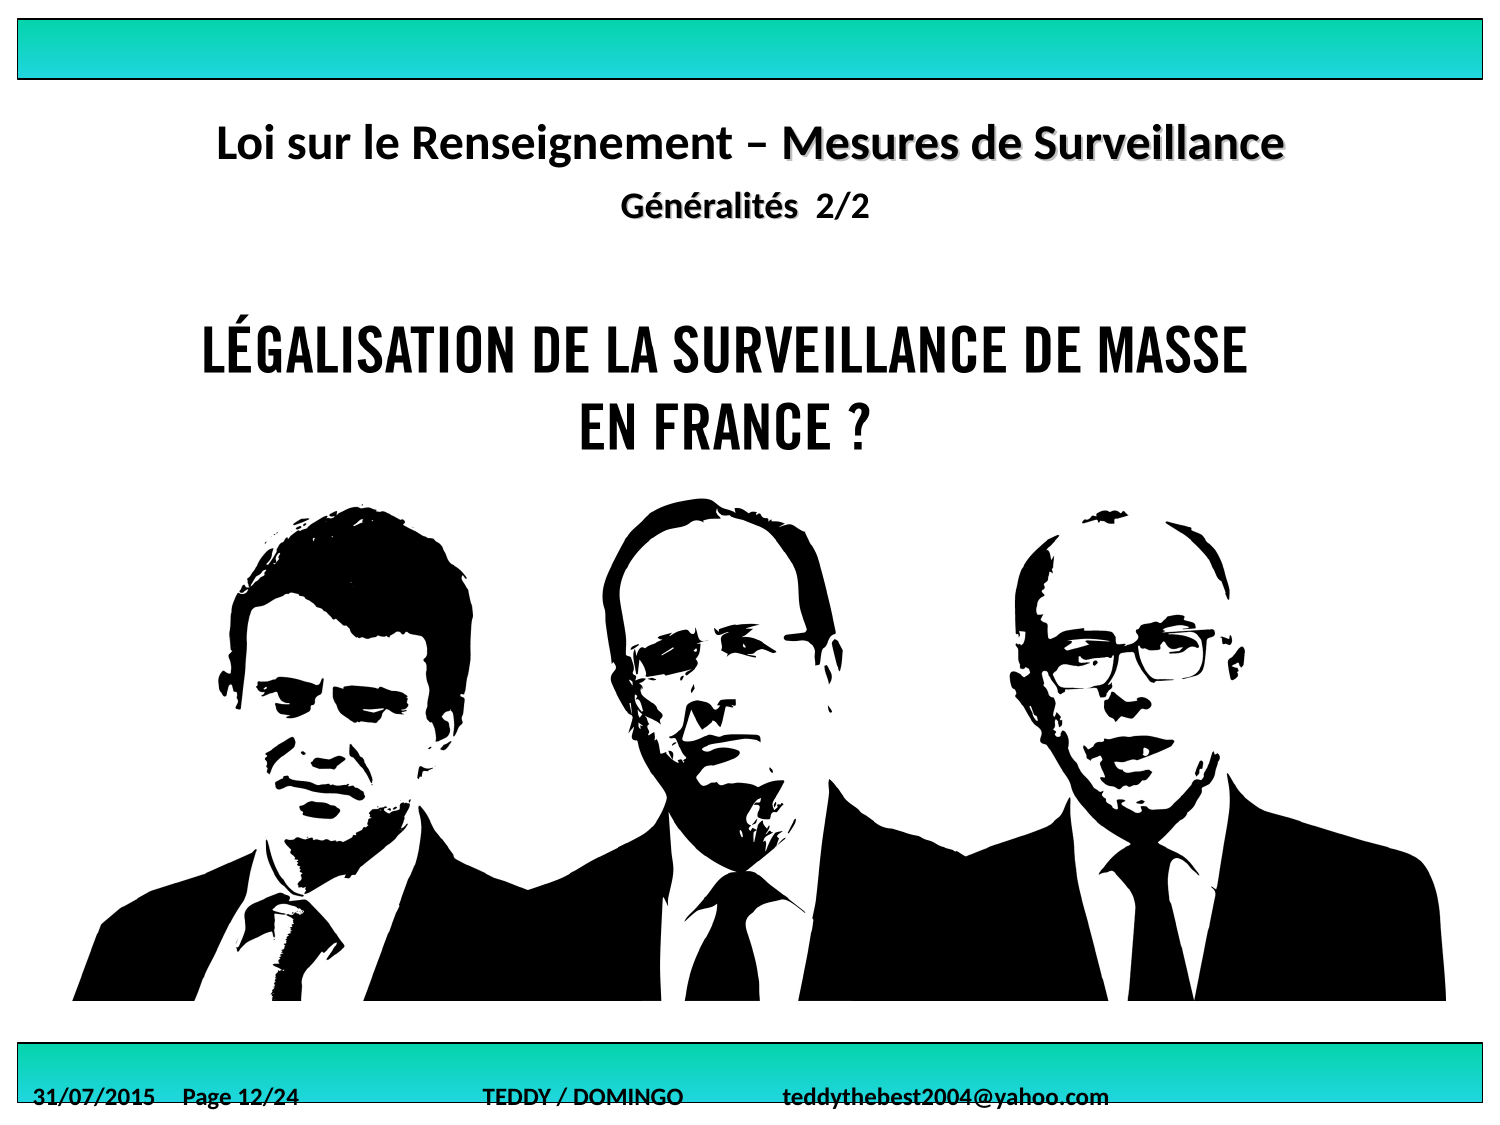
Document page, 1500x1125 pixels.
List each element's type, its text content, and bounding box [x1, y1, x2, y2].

picture [71, 233, 1446, 1001]
text_box 31/07/2015 Page 12/24 TEDDY / DOMINGO teddythebest2004@yahoo.com [17, 1042, 1483, 1103]
text_box Loi sur le Renseignement – Mesures de Surveillance [19, 101, 1483, 178]
text_box Généralités 2/2 [19, 173, 1471, 234]
text_box [17, 42, 1483, 80]
